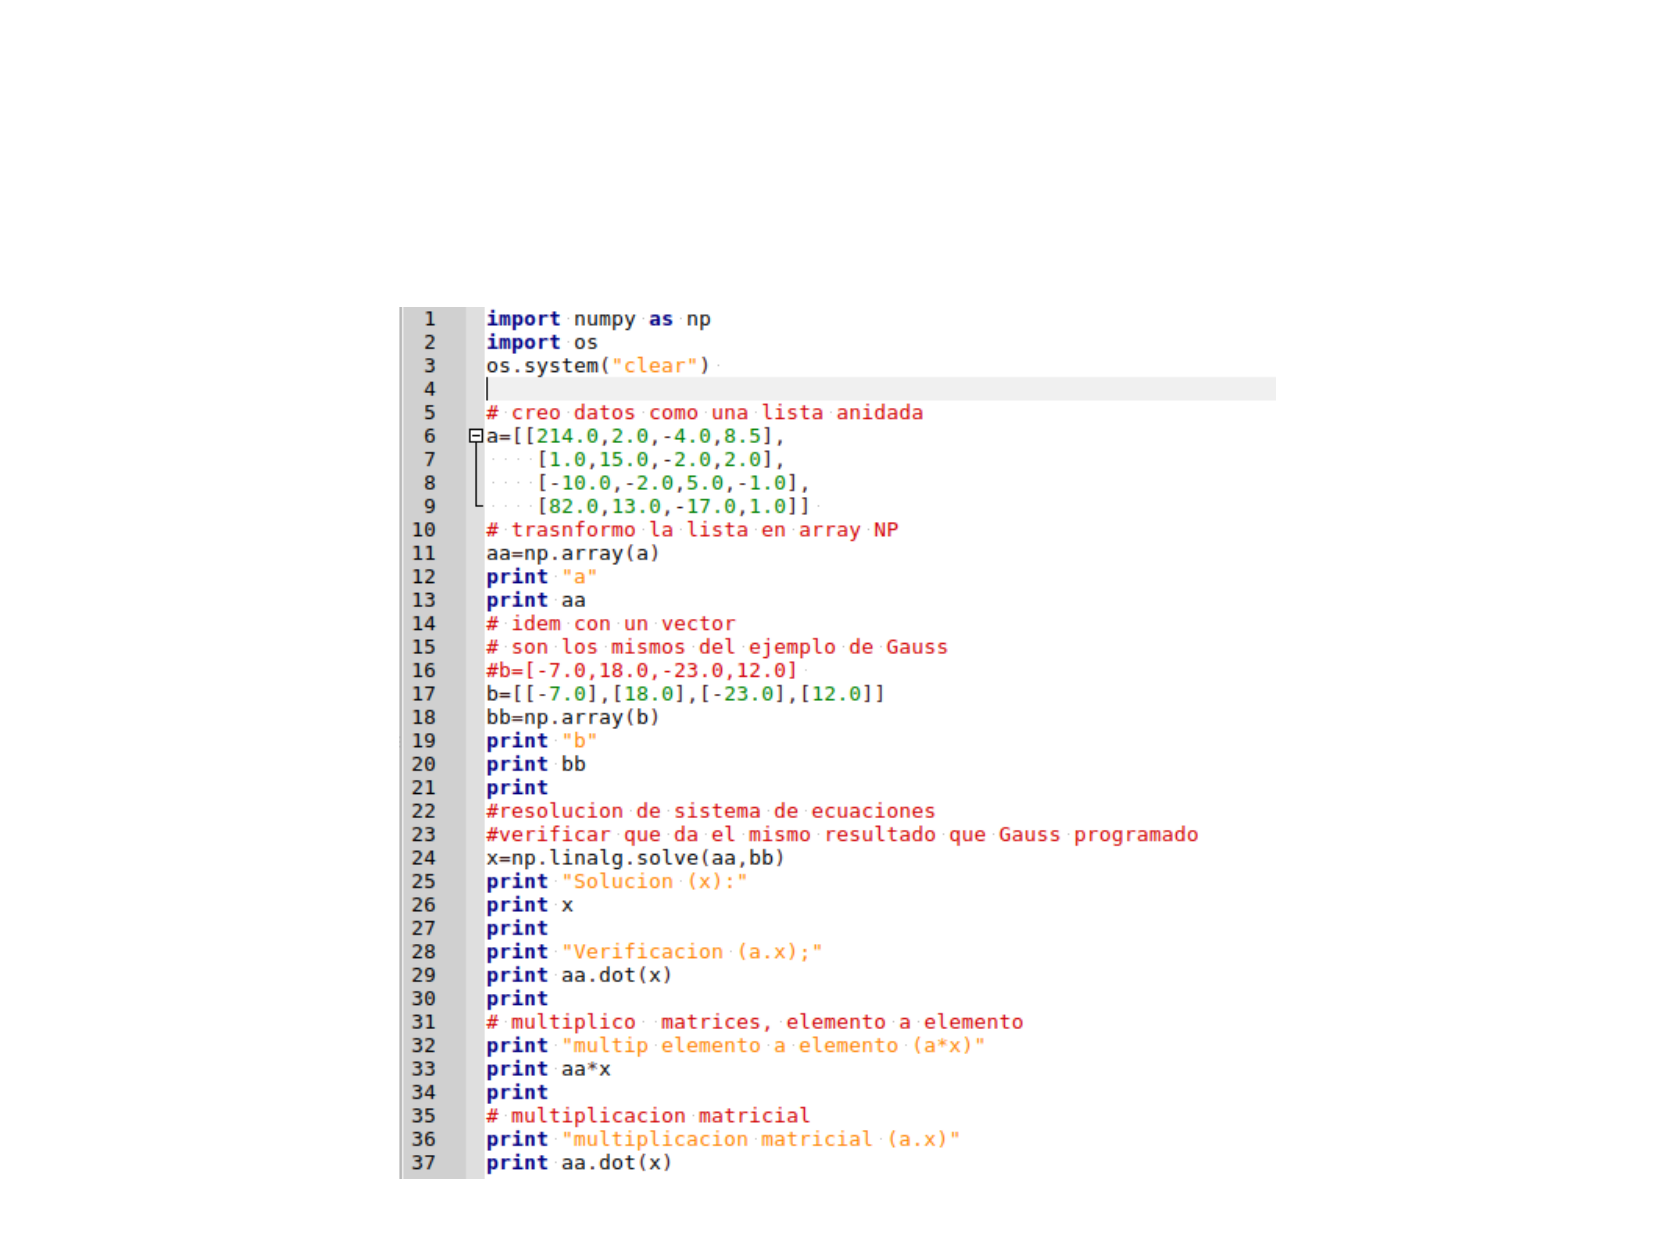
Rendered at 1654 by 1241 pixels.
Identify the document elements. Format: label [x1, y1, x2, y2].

picture [399, 307, 1276, 1179]
